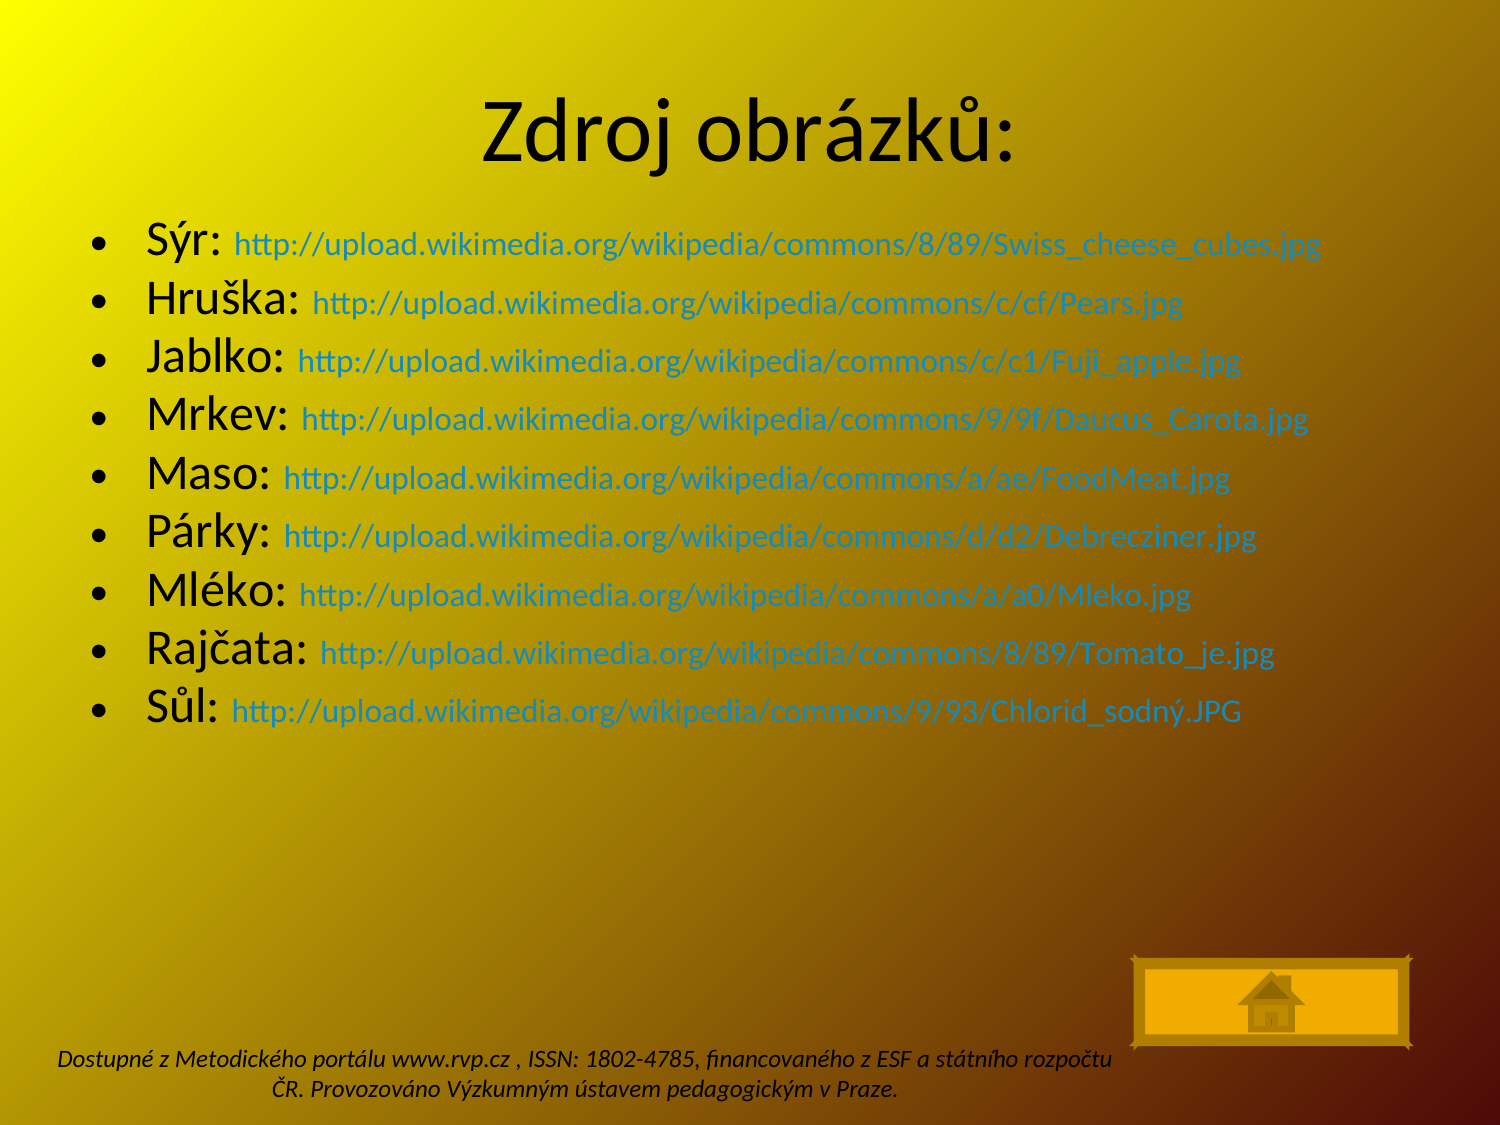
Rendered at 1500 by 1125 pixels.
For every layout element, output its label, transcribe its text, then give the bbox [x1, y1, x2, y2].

list Sýr: http://upload.wikimedia.org/wikipedia/commons/8/89/Swiss_cheese_cubes.jpg Hruška: http://upload.wikimedia.org/wikipedia/commons/c/cf/Pears.jpg Jablko: http://upload.wikimedia.org/wikipedia/commons/c/c1/Fuji_apple.jpg Mrkev: http://upload.wikimedia.org/wikipedia/commons/9/9f/Daucus_Carota.jpg Maso: http://upload.wikimedia.org/wikipedia/commons/a/ae/FoodMeat.jpg Párky: http://upload.wikimedia.org/wikipedia/commons/d/d2/Debrecziner.jpg Mléko: http://upload.wikimedia.org/wikipedia/commons/a/a0/Mleko.jpg Rajčata: http://upload.wikimedia.org/wikipedia/commons/8/89/Tomato_je.jpg Sůl: http://upload.wikimedia.org/wikipedia/commons/9/93/Chlorid_sodný.JPG [75, 210, 1426, 1125]
text_box [1138, 960, 1407, 1043]
title Zdroj obrázků: [75, 45, 1426, 210]
text_box Dostupné z Metodického portálu www.rvp.cz , ISSN: 1802-4785, financovaného z ESF a státního rozpočtu ČR. Provozováno Výzkumným ústavem pedagogickým v Praze. [35, 1042, 1137, 1103]
